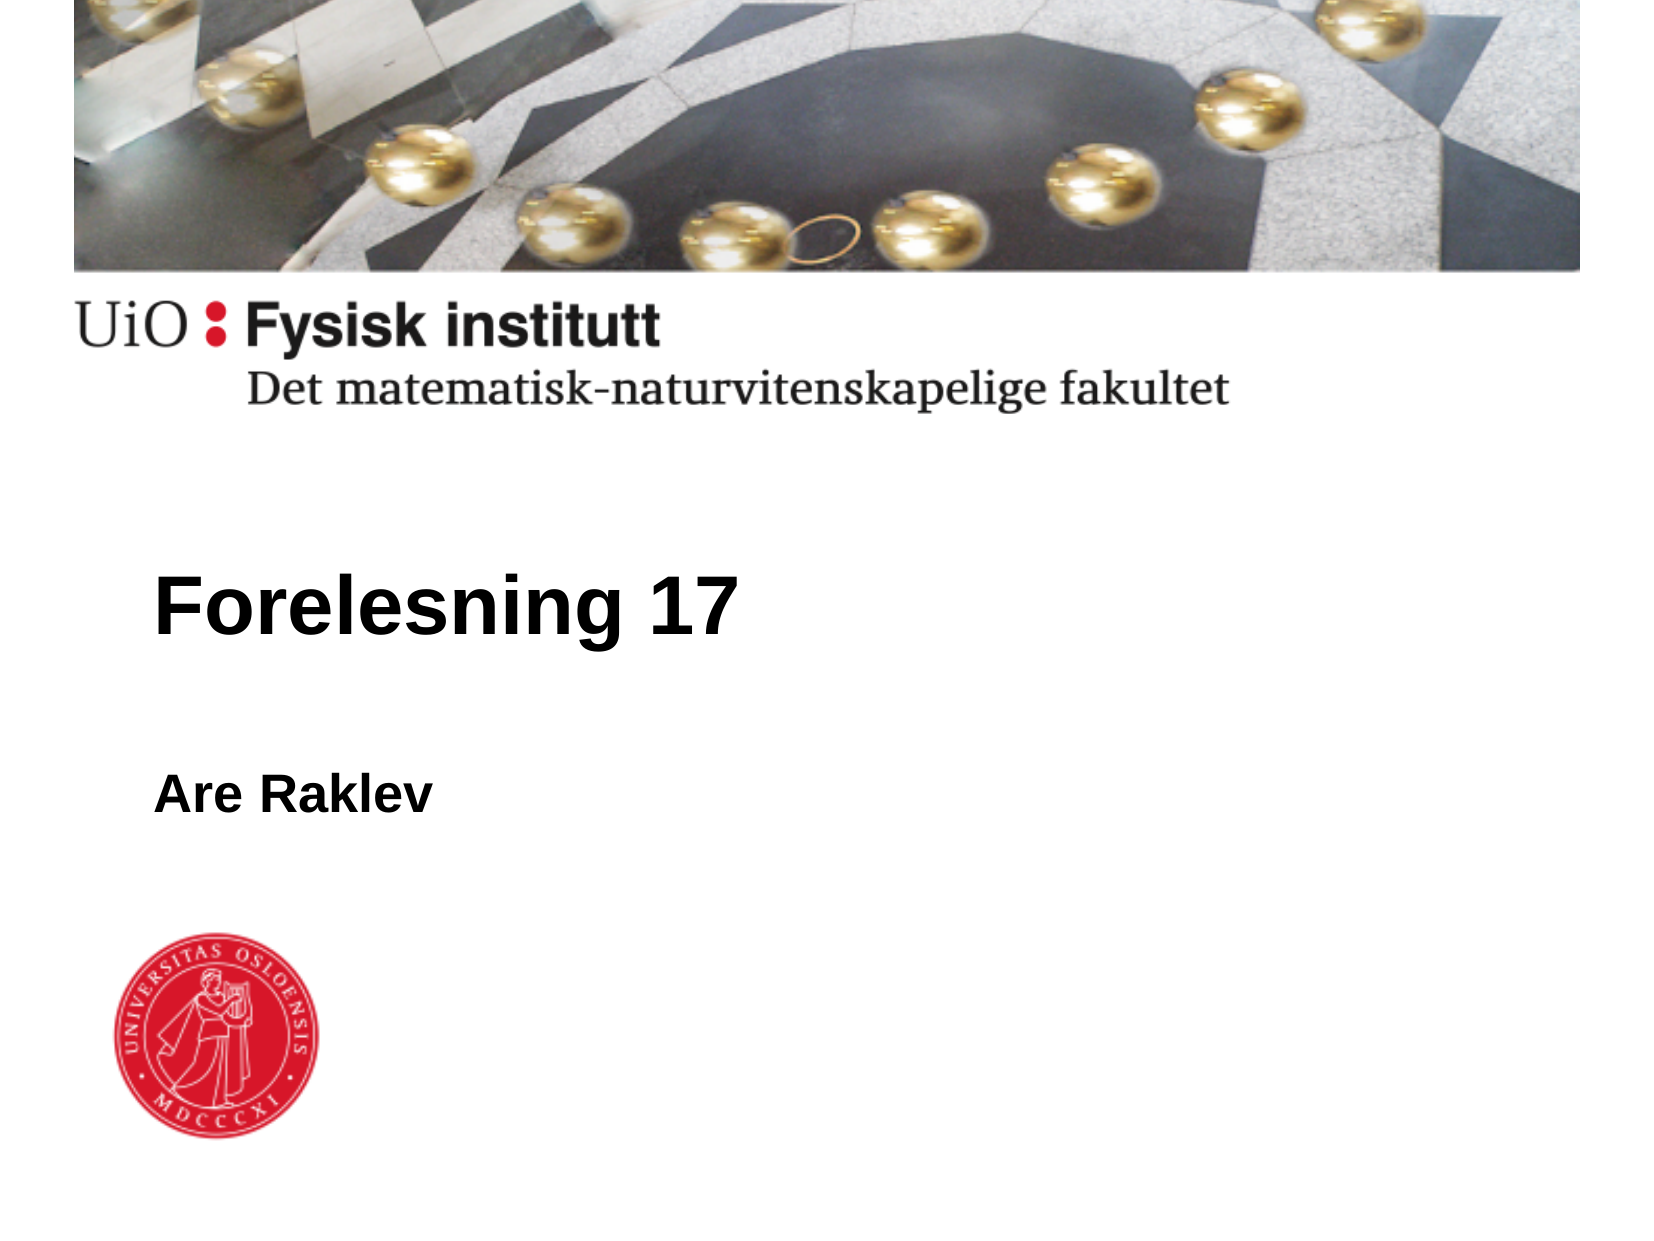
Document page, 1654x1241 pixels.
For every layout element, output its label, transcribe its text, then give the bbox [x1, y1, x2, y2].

picture [72, 292, 1238, 420]
picture [109, 927, 326, 1147]
picture [74, 0, 1580, 280]
title Are Raklev [153, 725, 1500, 862]
subtitle Forelesning 17 [153, 545, 1418, 666]
